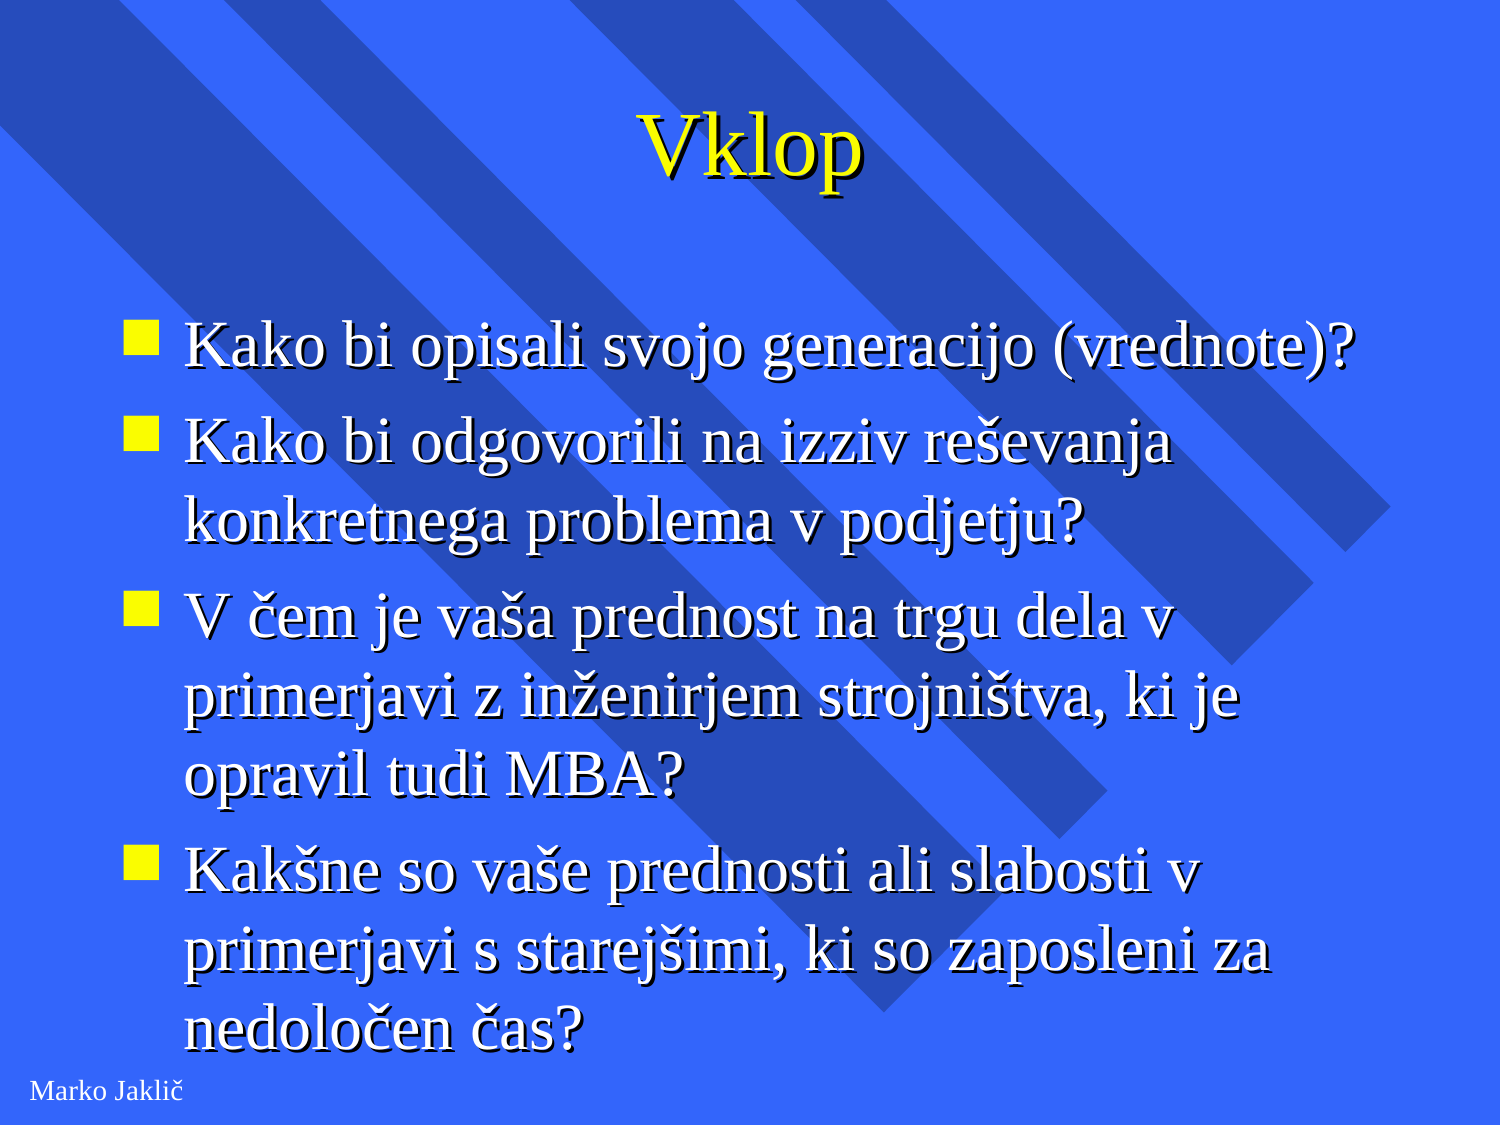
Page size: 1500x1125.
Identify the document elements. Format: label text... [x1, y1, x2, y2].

list Kako bi opisali svojo generacijo (vrednote)? Kako bi odgovorili na izziv reševanja konkretnega problema v podjetju? V čem je vaša prednost na trgu dela v primerjavi z inženirjem strojništva, ki je opravil tudi MBA? Kakšne so vaše prednosti ali slabosti v primerjavi s starejšimi, ki so zaposleni za nedoločen čas? [112, 292, 1388, 1125]
title Vklop [112, 37, 1388, 292]
